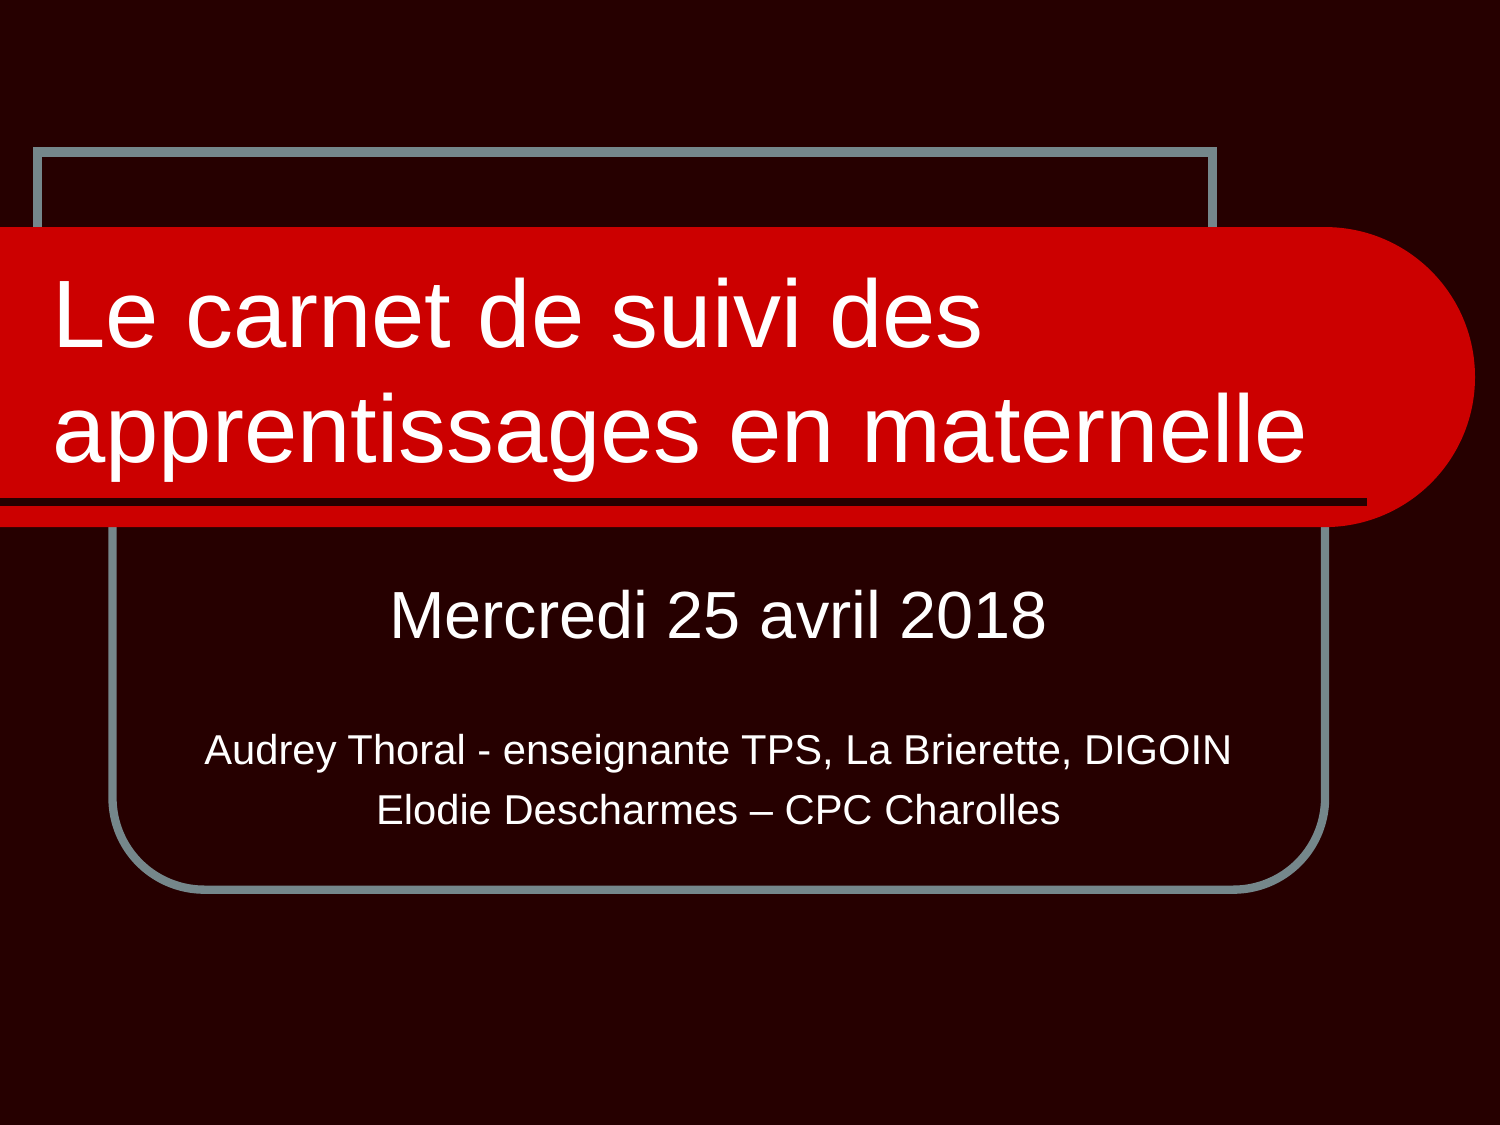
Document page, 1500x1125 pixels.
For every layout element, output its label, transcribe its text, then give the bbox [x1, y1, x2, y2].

title Le carnet de suivi des apprentissages en maternelle [37, 234, 1363, 499]
subtitle Mercredi 25 avril 2018 Audrey Thoral - enseignante TPS, La Brierette, DIGOIN Elodie Descharmes – CPC Charolles [174, 564, 1263, 879]
